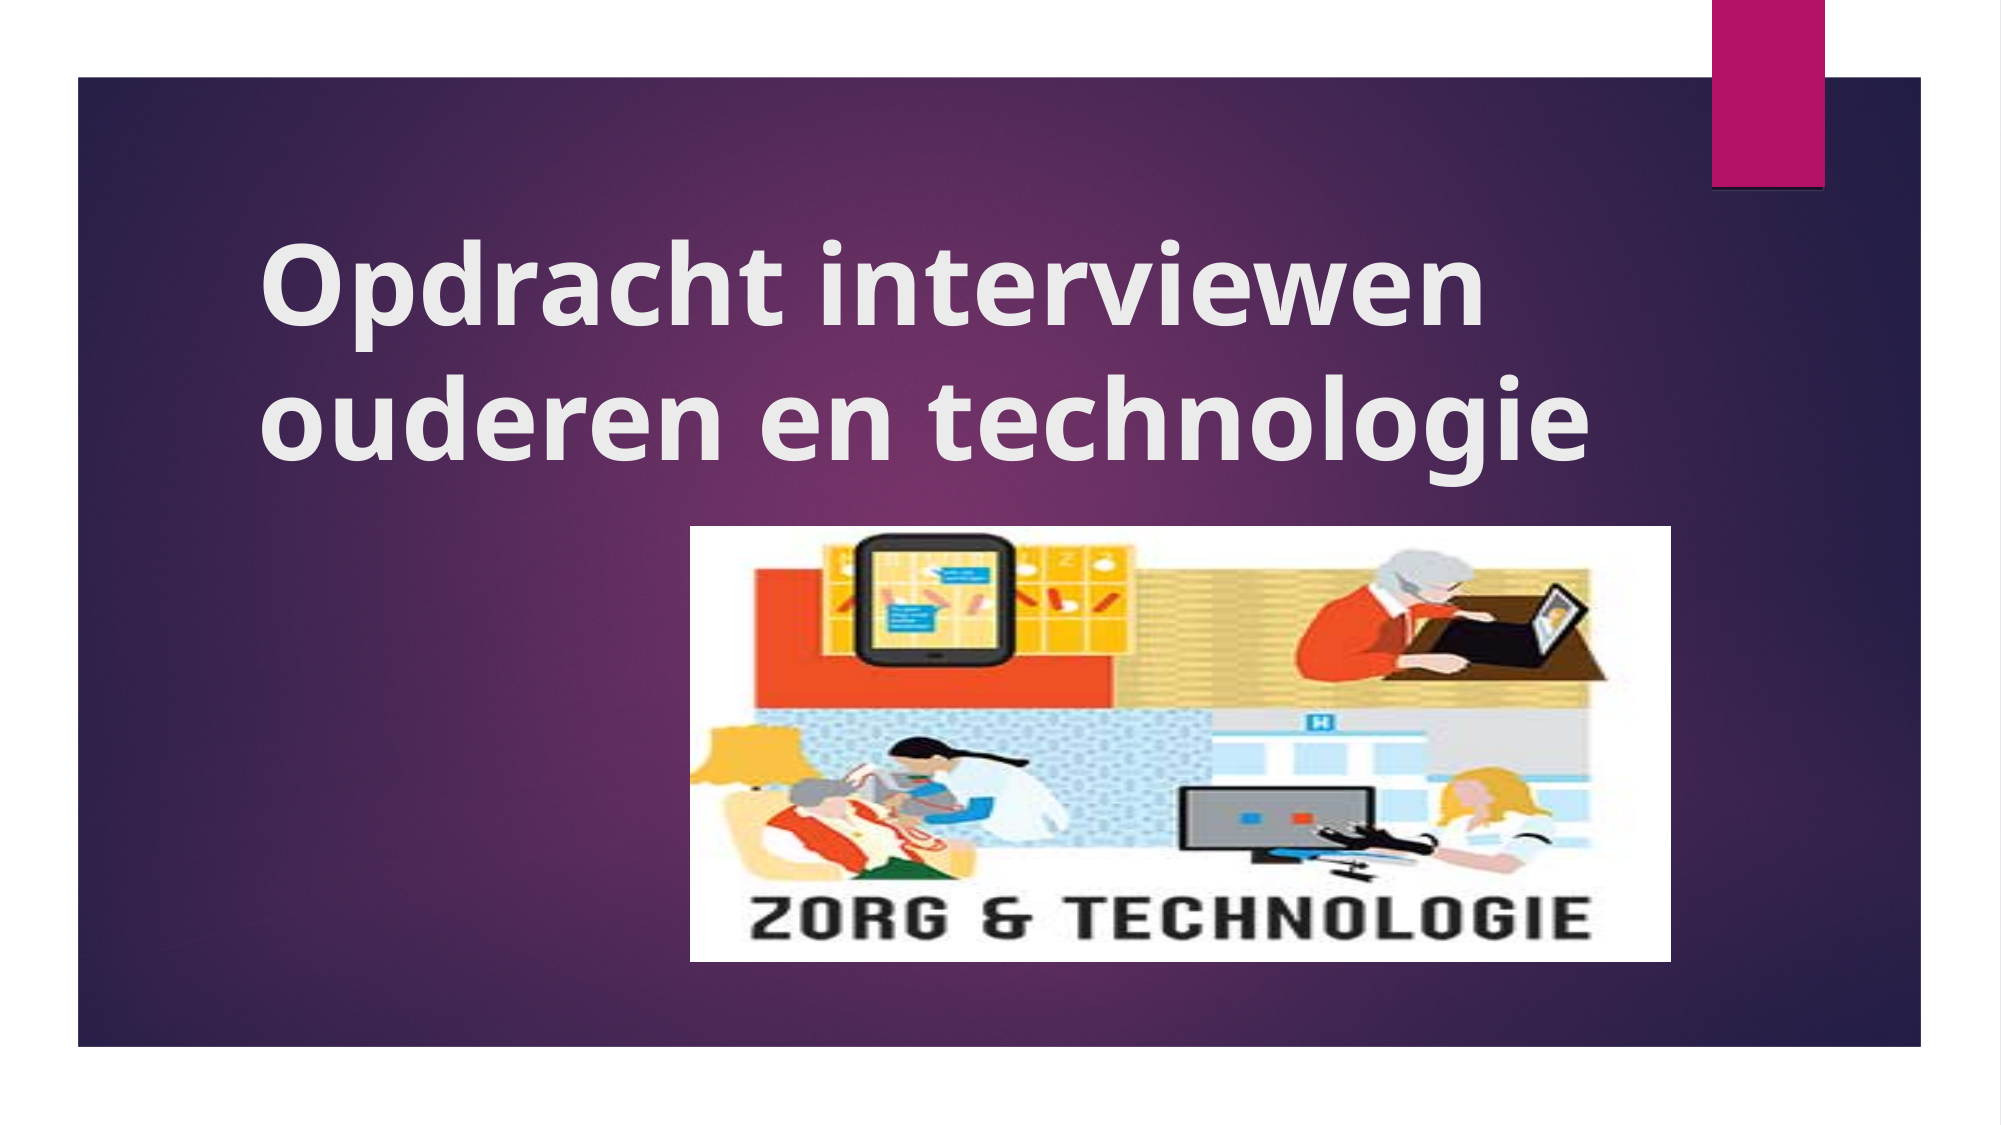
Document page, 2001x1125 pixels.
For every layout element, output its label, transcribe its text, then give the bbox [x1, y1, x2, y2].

picture [690, 526, 1671, 962]
title Opdracht interviewen ouderen en technologie [242, 205, 1691, 487]
